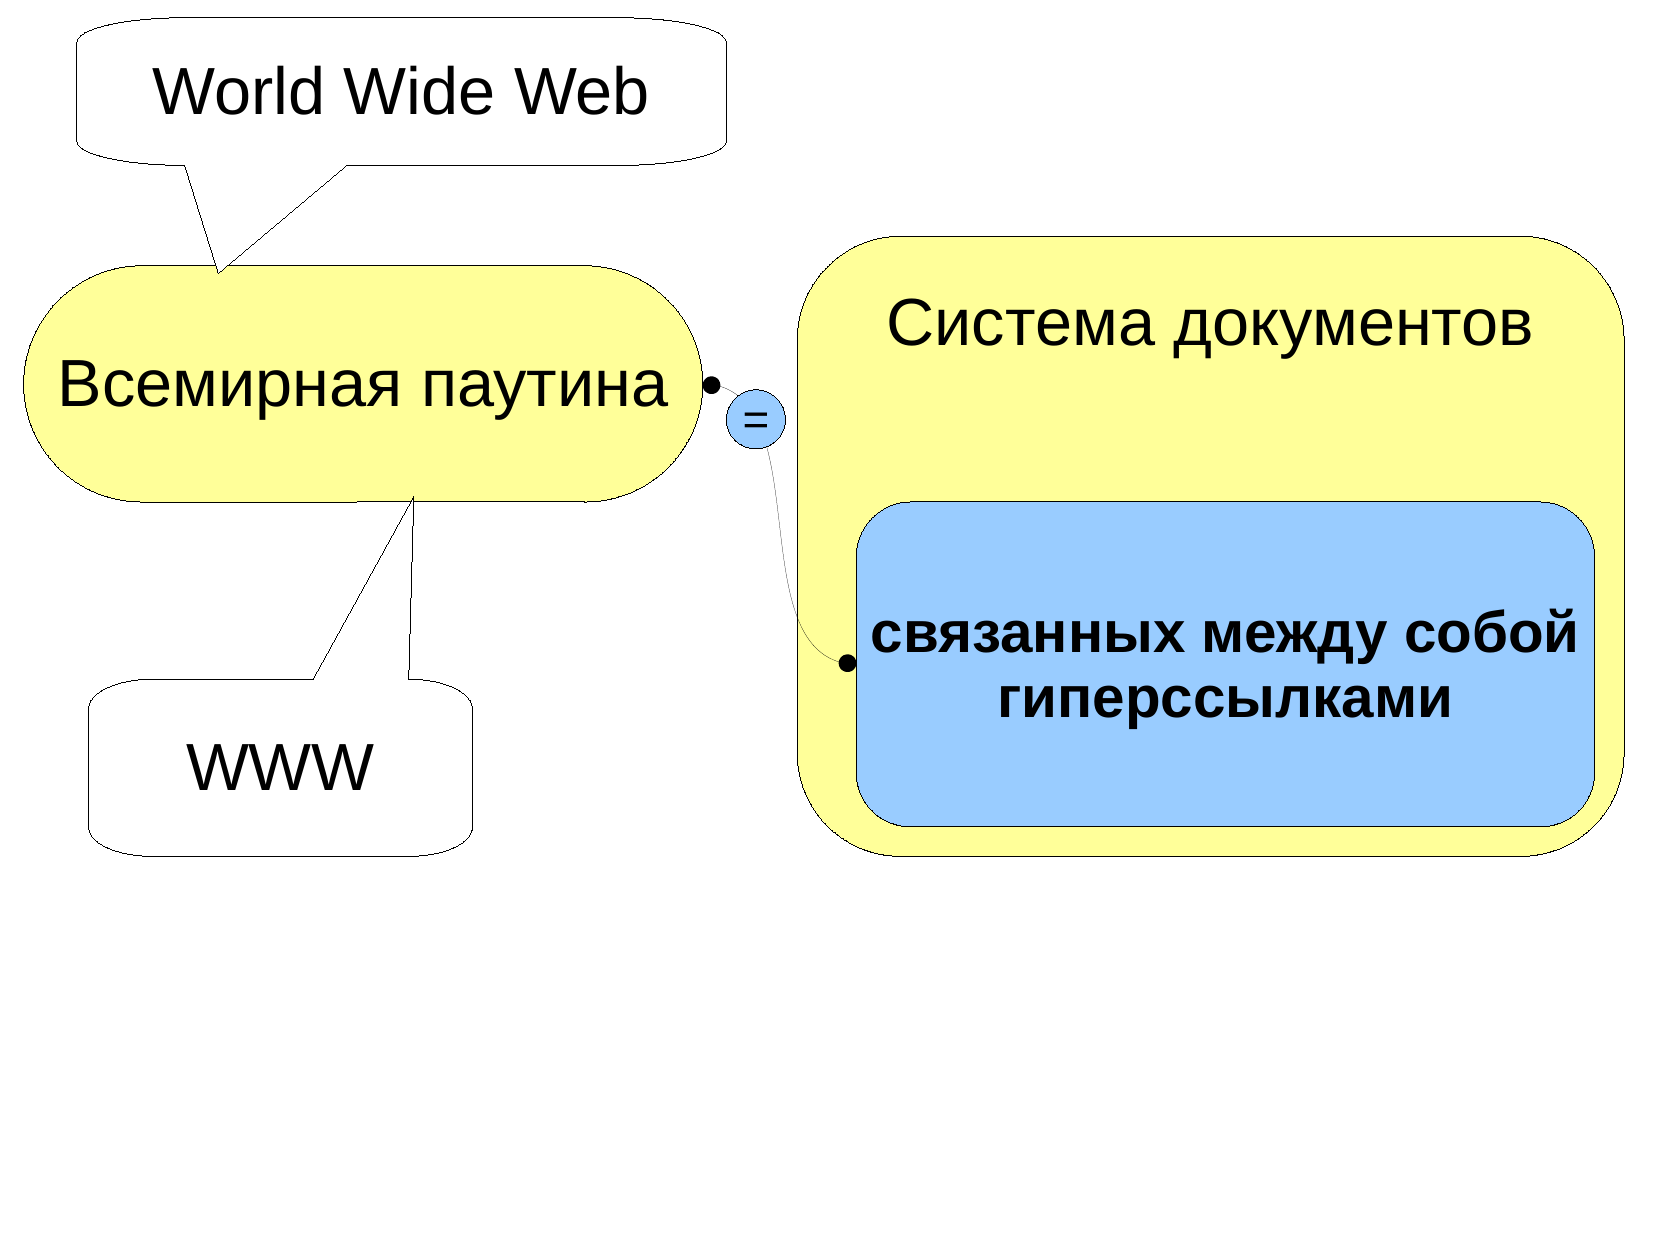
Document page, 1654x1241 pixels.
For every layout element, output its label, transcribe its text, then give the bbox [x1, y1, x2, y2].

text_box WWW [88, 496, 473, 857]
text_box Система документов [797, 236, 1625, 857]
text_box Всемирная паутина [23, 265, 703, 503]
text_box = [726, 389, 786, 449]
text_box связанных между собой гиперссылками [856, 501, 1595, 827]
text_box World Wide Web [76, 17, 727, 274]
